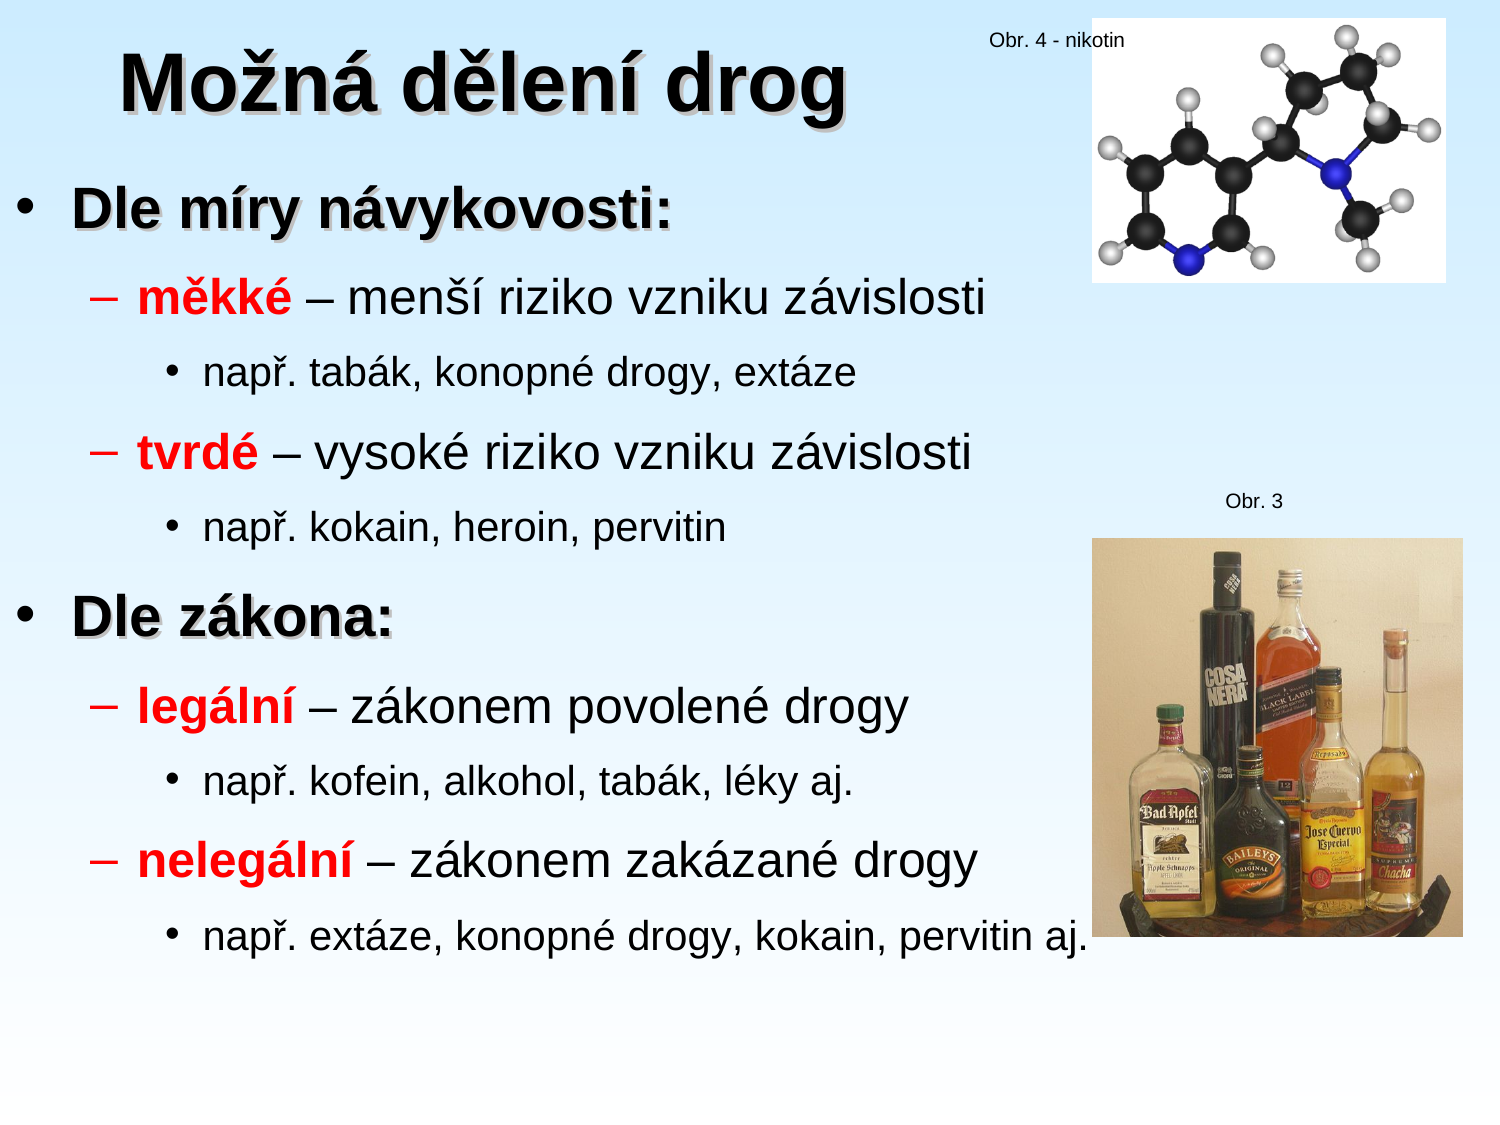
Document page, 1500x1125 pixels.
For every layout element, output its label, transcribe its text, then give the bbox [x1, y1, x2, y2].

picture [1092, 538, 1463, 937]
text_box Obr. 3 [1210, 479, 1341, 521]
picture [1092, 18, 1446, 283]
title Možná dělení drog [29, 19, 939, 138]
list Dle míry návykovosti: měkké – menší riziko vzniku závislosti např. tabák, konopné drogy, extáze tvrdé – vysoké riziko vzniku závislosti např. kokain, heroin, pervitin Dle zákona: legální – zákonem povolené drogy např. kofein, alkohol, tabák, léky aj. nelegální – zákonem zakázané drogy např. extáze, konopné drogy, kokain, pervitin aj. [0, 148, 1264, 1106]
text_box Obr. 4 - nikotin [974, 19, 1270, 60]
